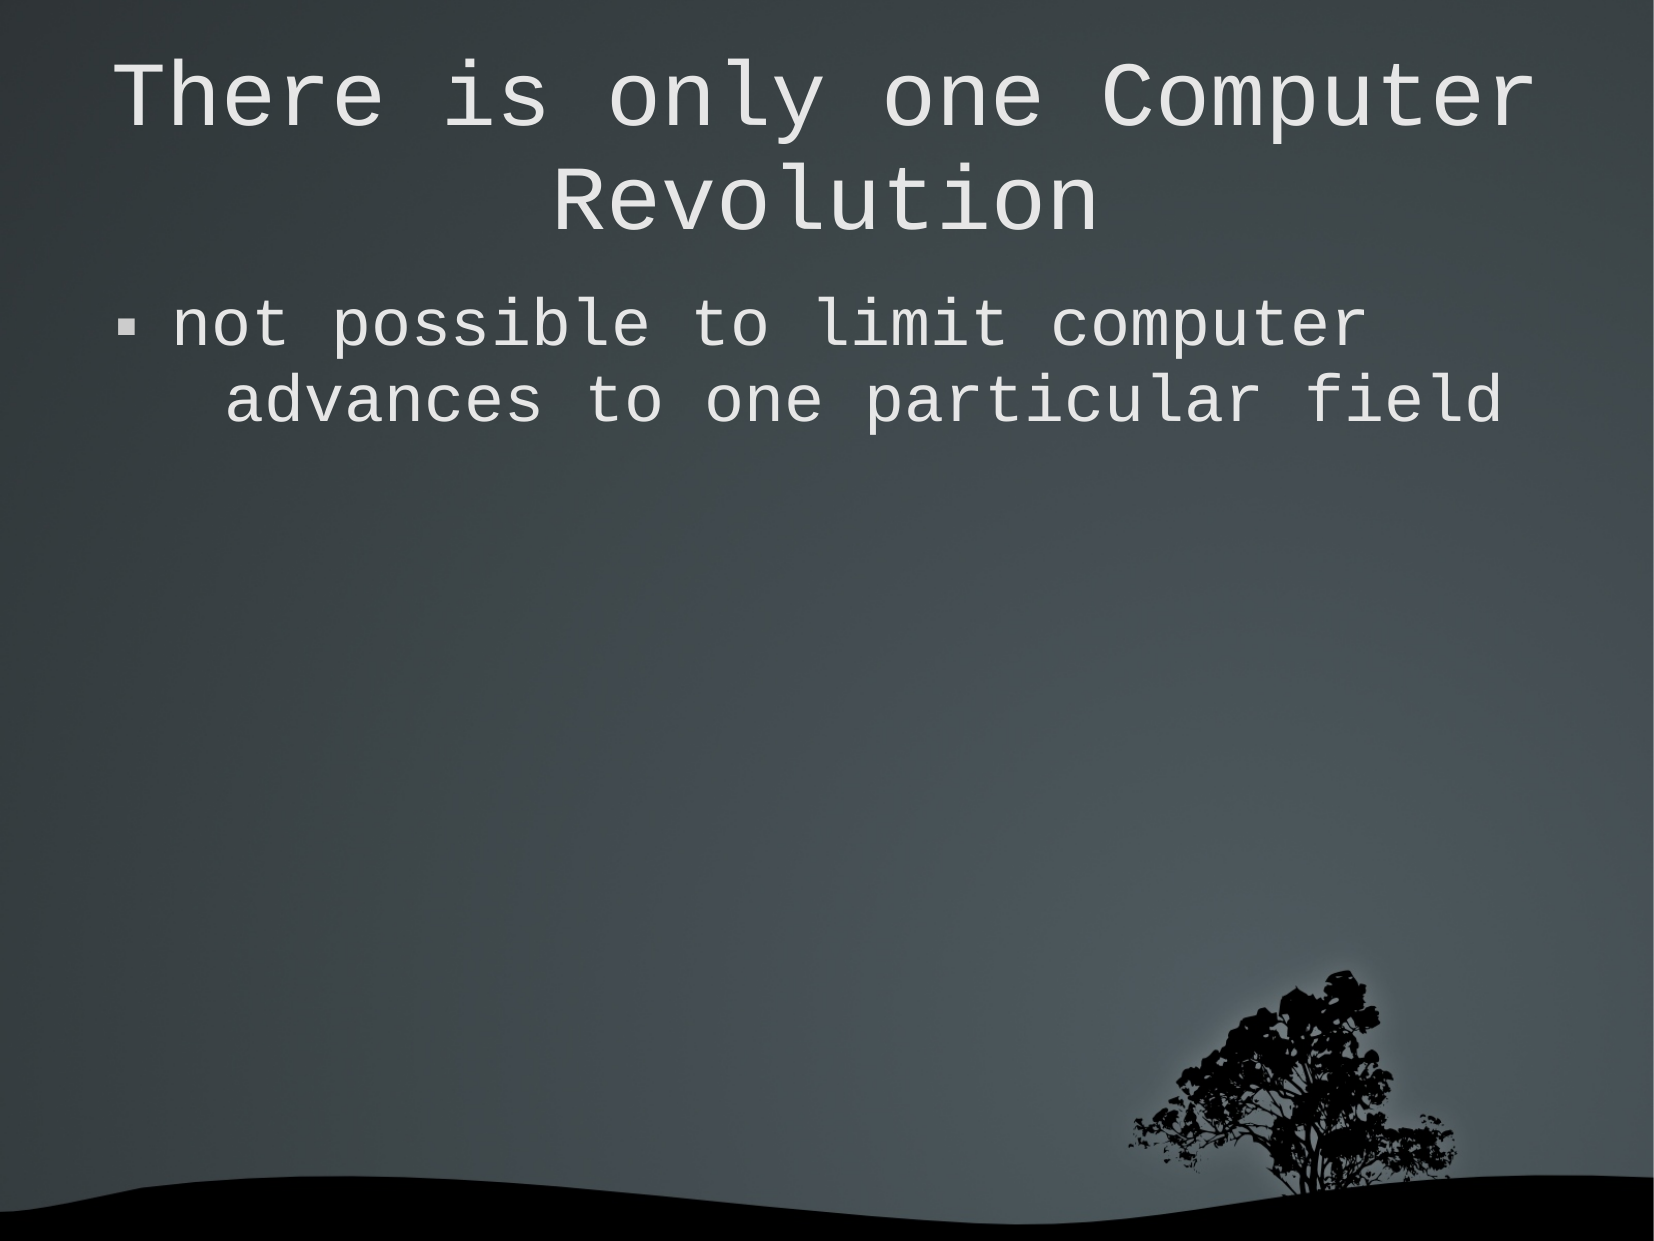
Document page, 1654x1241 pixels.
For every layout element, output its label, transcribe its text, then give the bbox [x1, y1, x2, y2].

picture [0, 0, 1654, 1241]
list not possible to limit computer advances to one particular field [82, 290, 1571, 1094]
title There is only one Computer Revolution [82, 48, 1571, 258]
